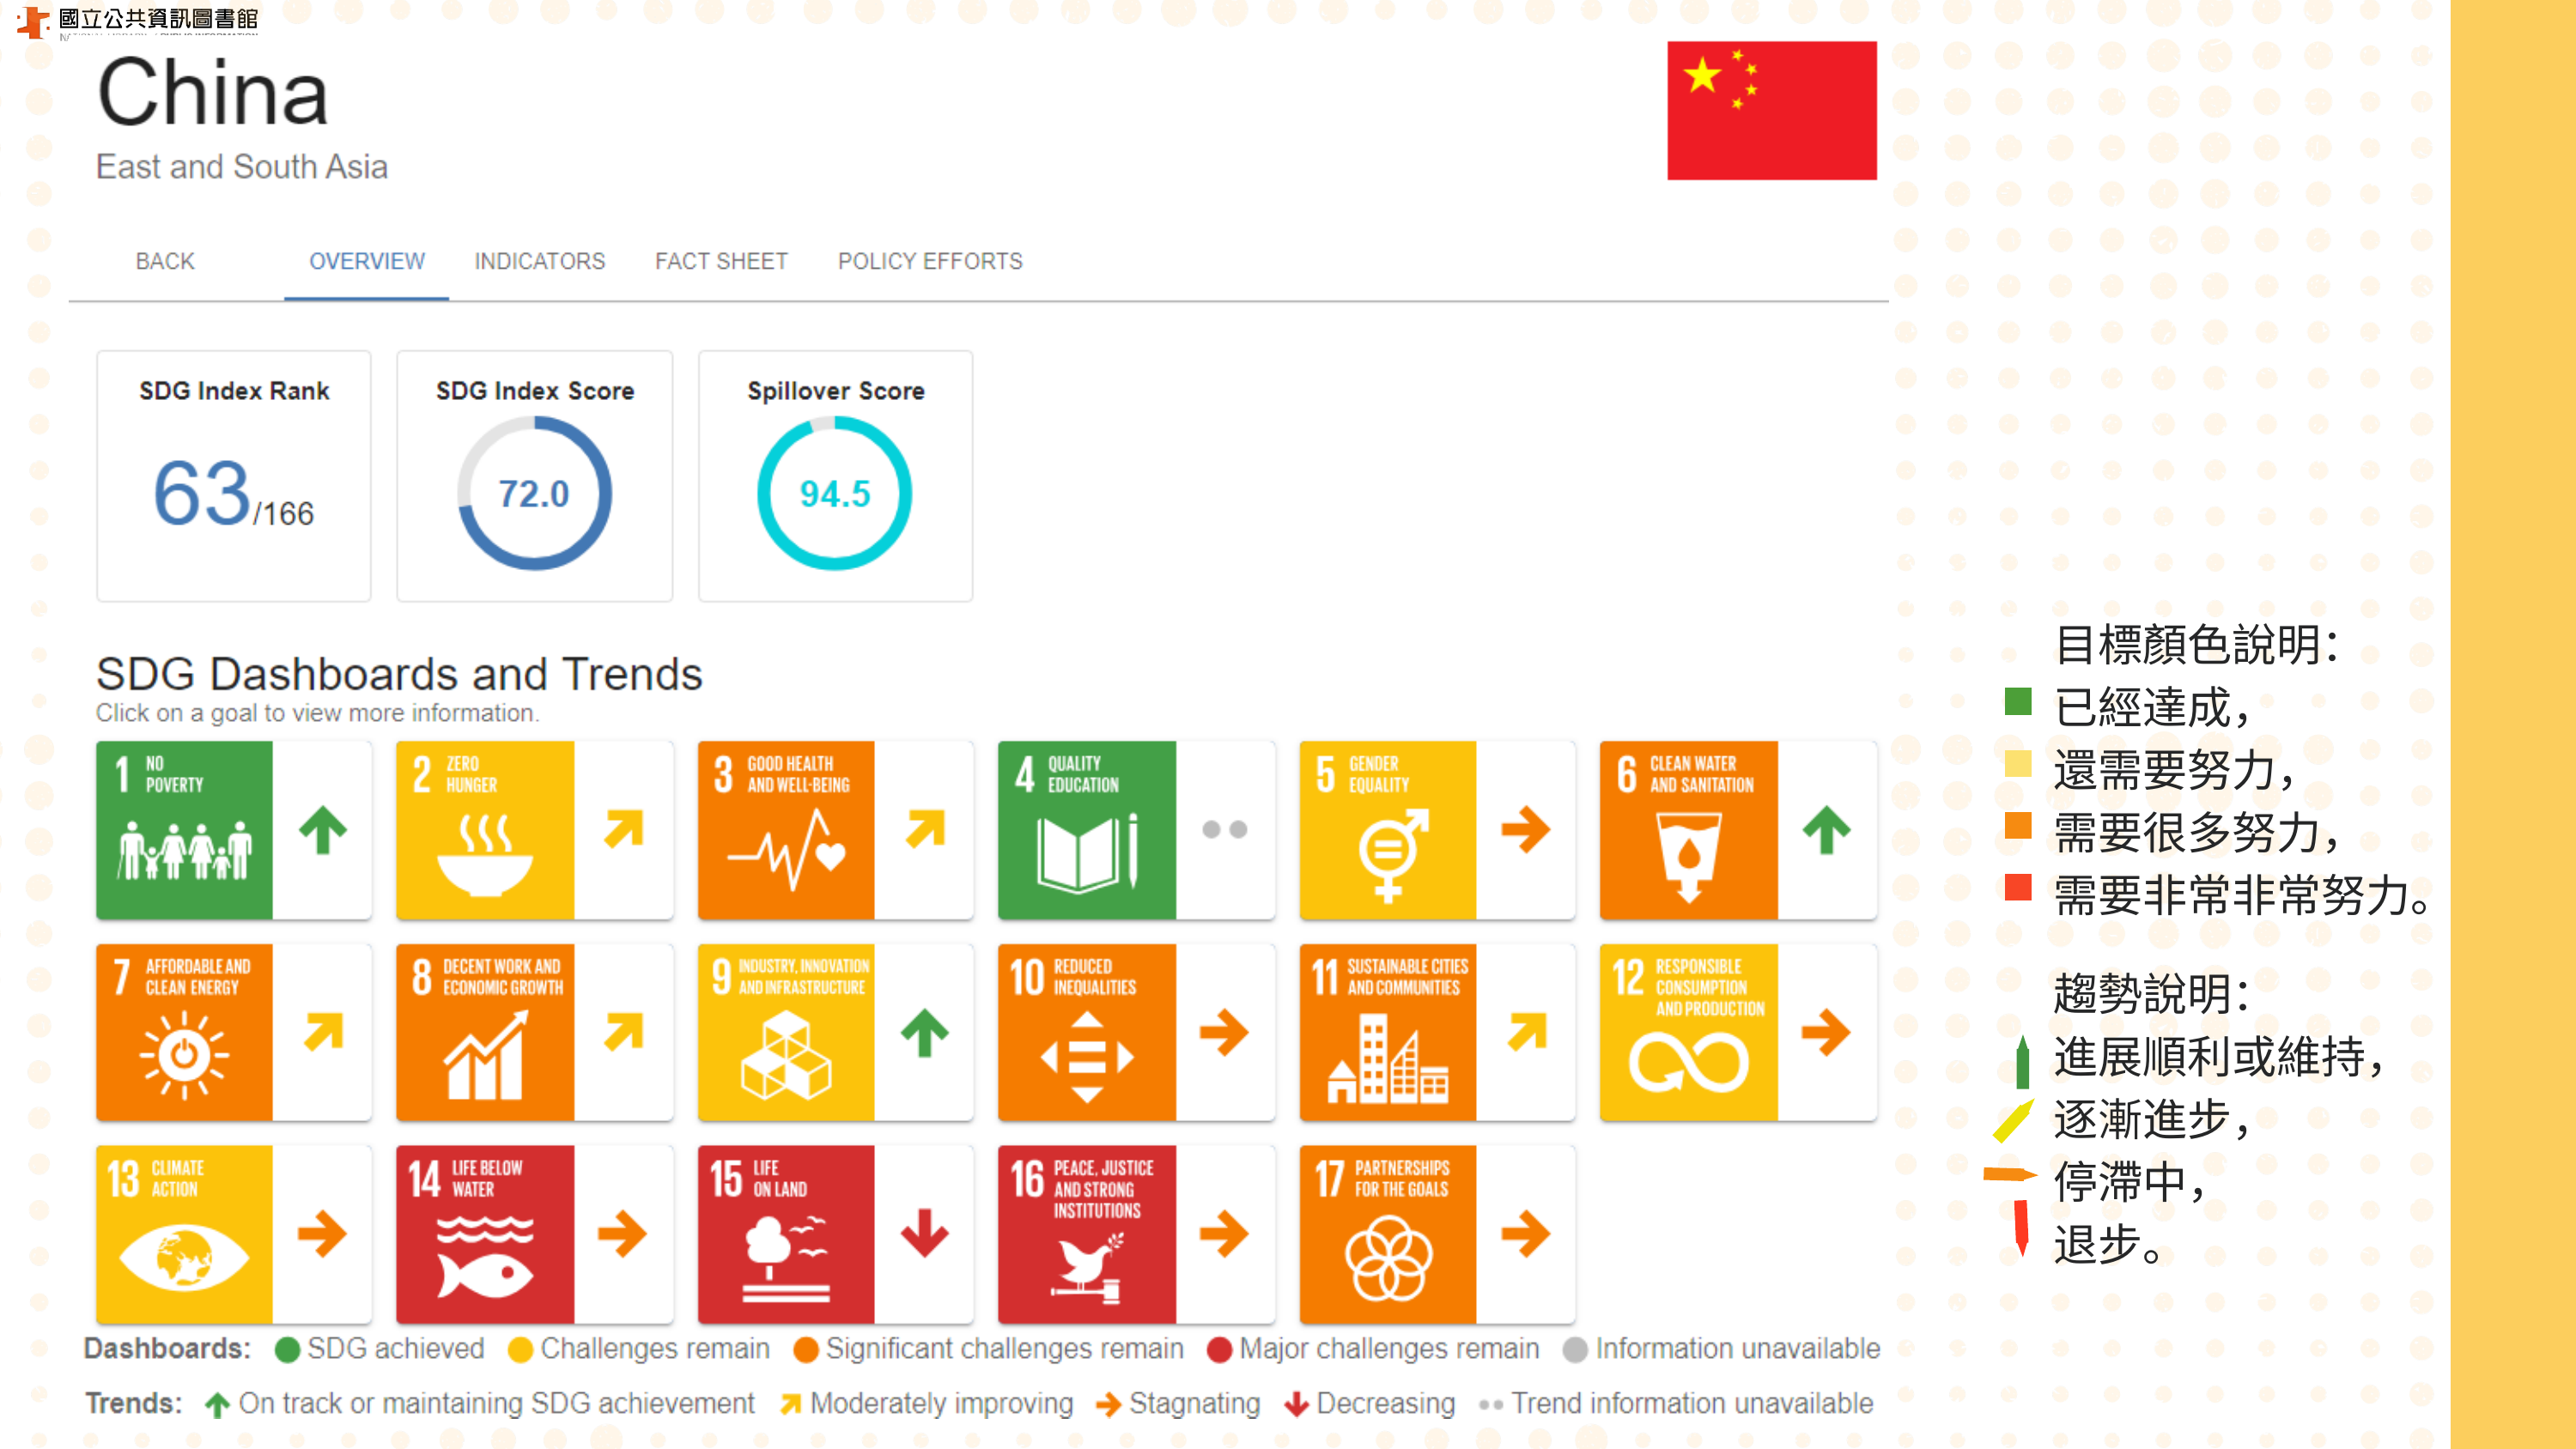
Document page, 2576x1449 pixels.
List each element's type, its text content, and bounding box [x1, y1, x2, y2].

text_box 目標顏色說明： 已經達成， 還需要努力， 需要很多努力， 需要非常非常努力。 [2053, 607, 2474, 919]
text_box [0, 0, 2576, 1449]
text_box 趨勢說明： 進展順利或維持， 逐漸進步， 停滯中， 退步。 [2053, 957, 2576, 1264]
